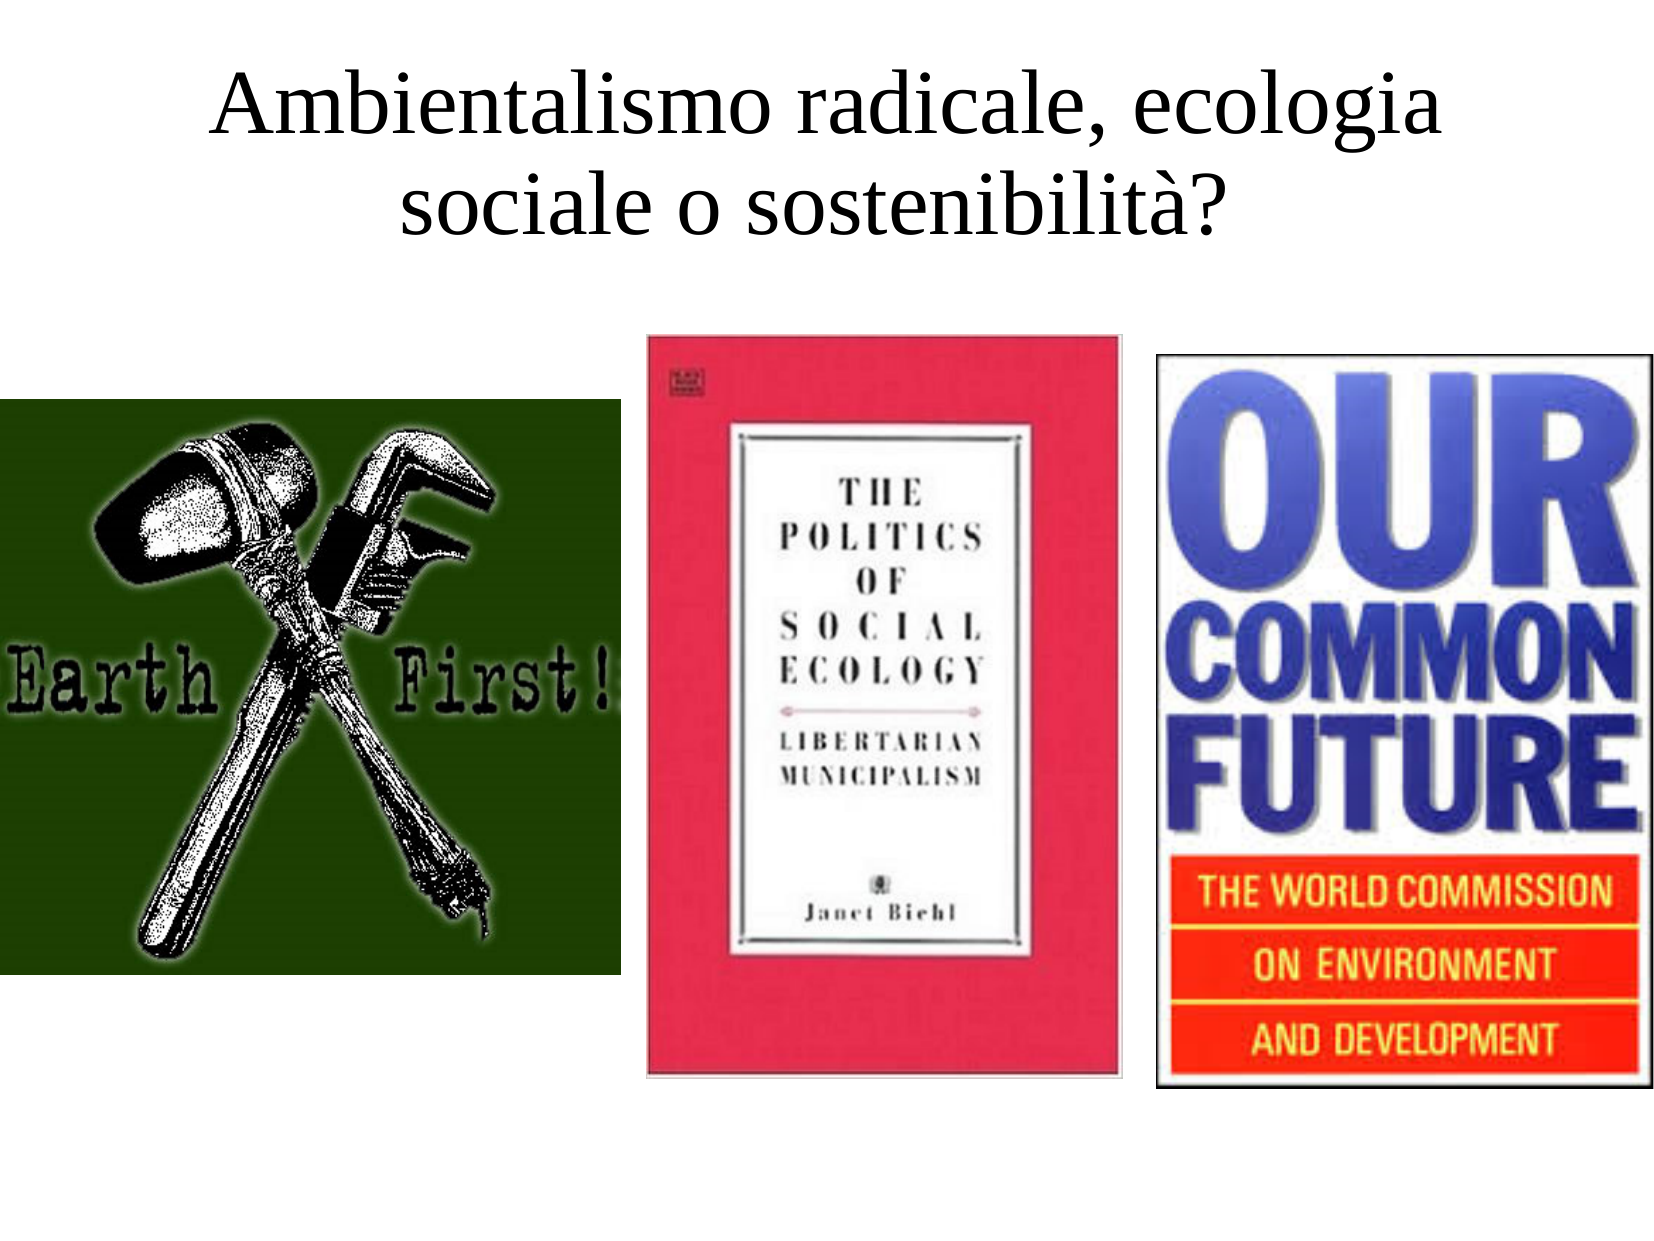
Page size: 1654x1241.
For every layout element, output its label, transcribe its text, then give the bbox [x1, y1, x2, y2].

title Ambientalismo radicale, ecologia sociale o sostenibilità? [82, 49, 1571, 257]
picture [646, 334, 1123, 1079]
picture [1156, 354, 1654, 1089]
picture [0, 399, 621, 975]
